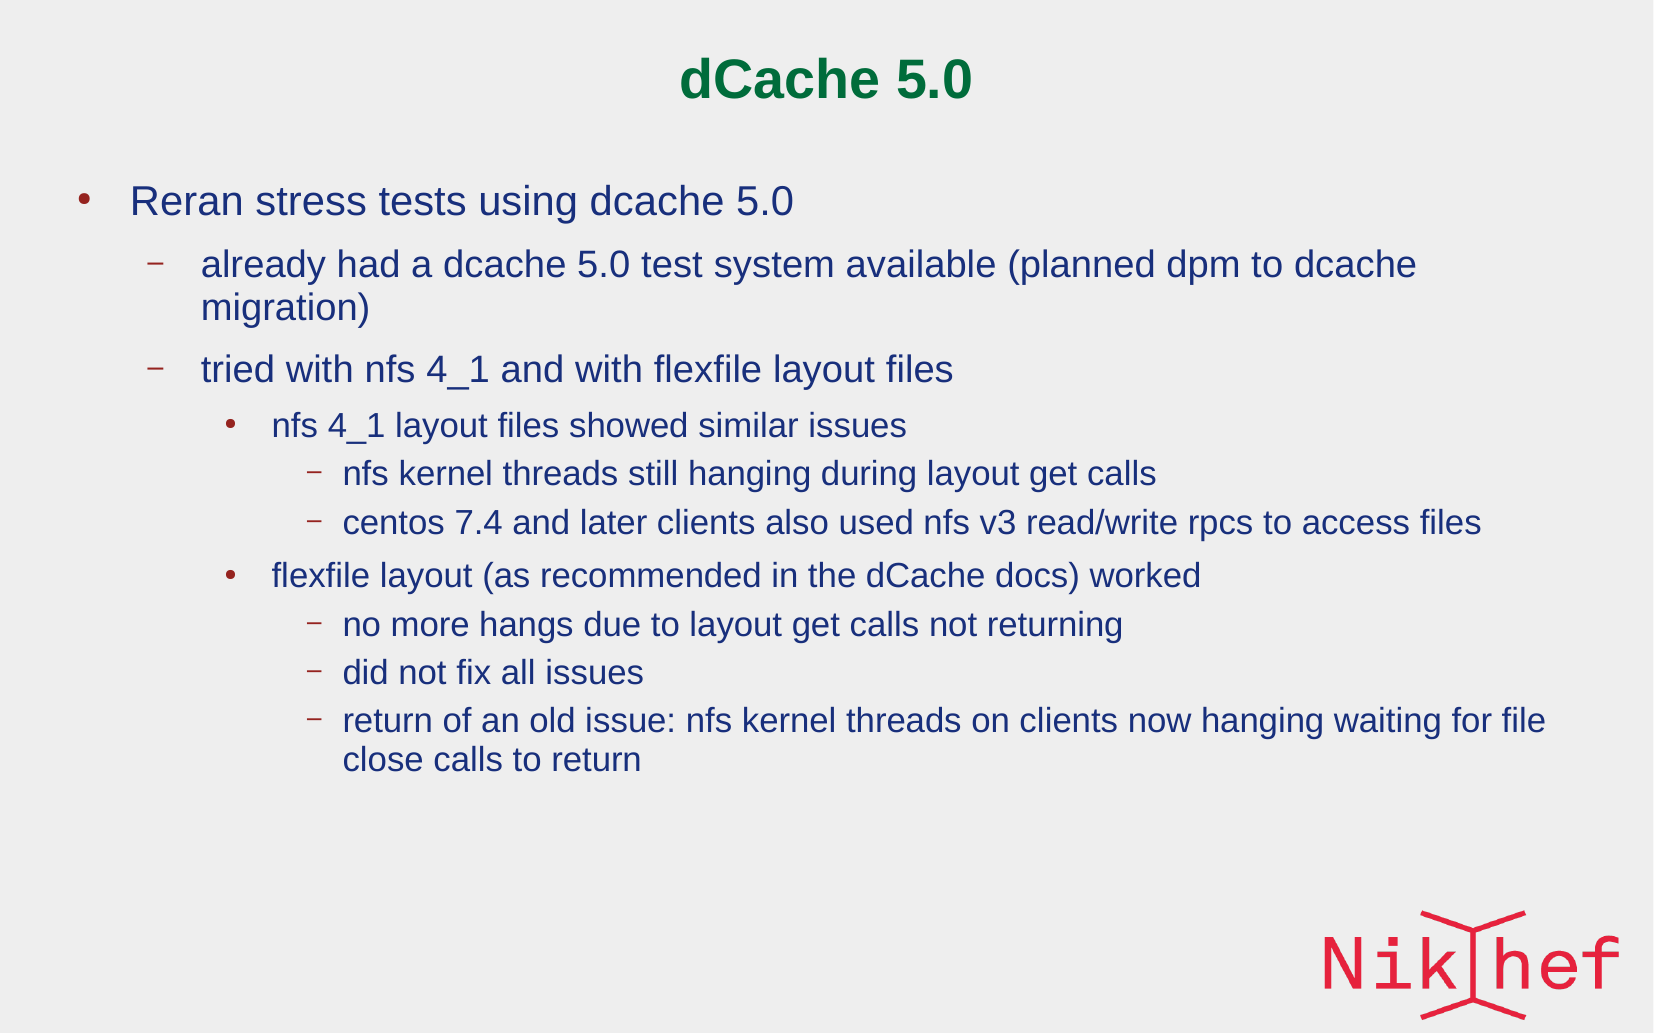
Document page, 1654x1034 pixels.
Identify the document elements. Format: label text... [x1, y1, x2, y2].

list Reran stress tests using dcache 5.0 already had a dcache 5.0 test system available (planned dpm to dcache migration) tried with nfs 4_1 and with flexfile layout files nfs 4_1 layout files showed similar issues nfs kernel threads still hanging during layout get calls centos 7.4 and later clients also used nfs v3 read/write rpcs to access files flexfile layout (as recommended in the dCache docs) worked no more hangs due to layout get calls not returning did not fix all issues return of an old issue: nfs kernel threads on clients now hanging waiting for file close calls to return [59, 177, 1595, 906]
title dCache 5.0 [59, 19, 1595, 138]
picture [1311, 905, 1630, 1024]
